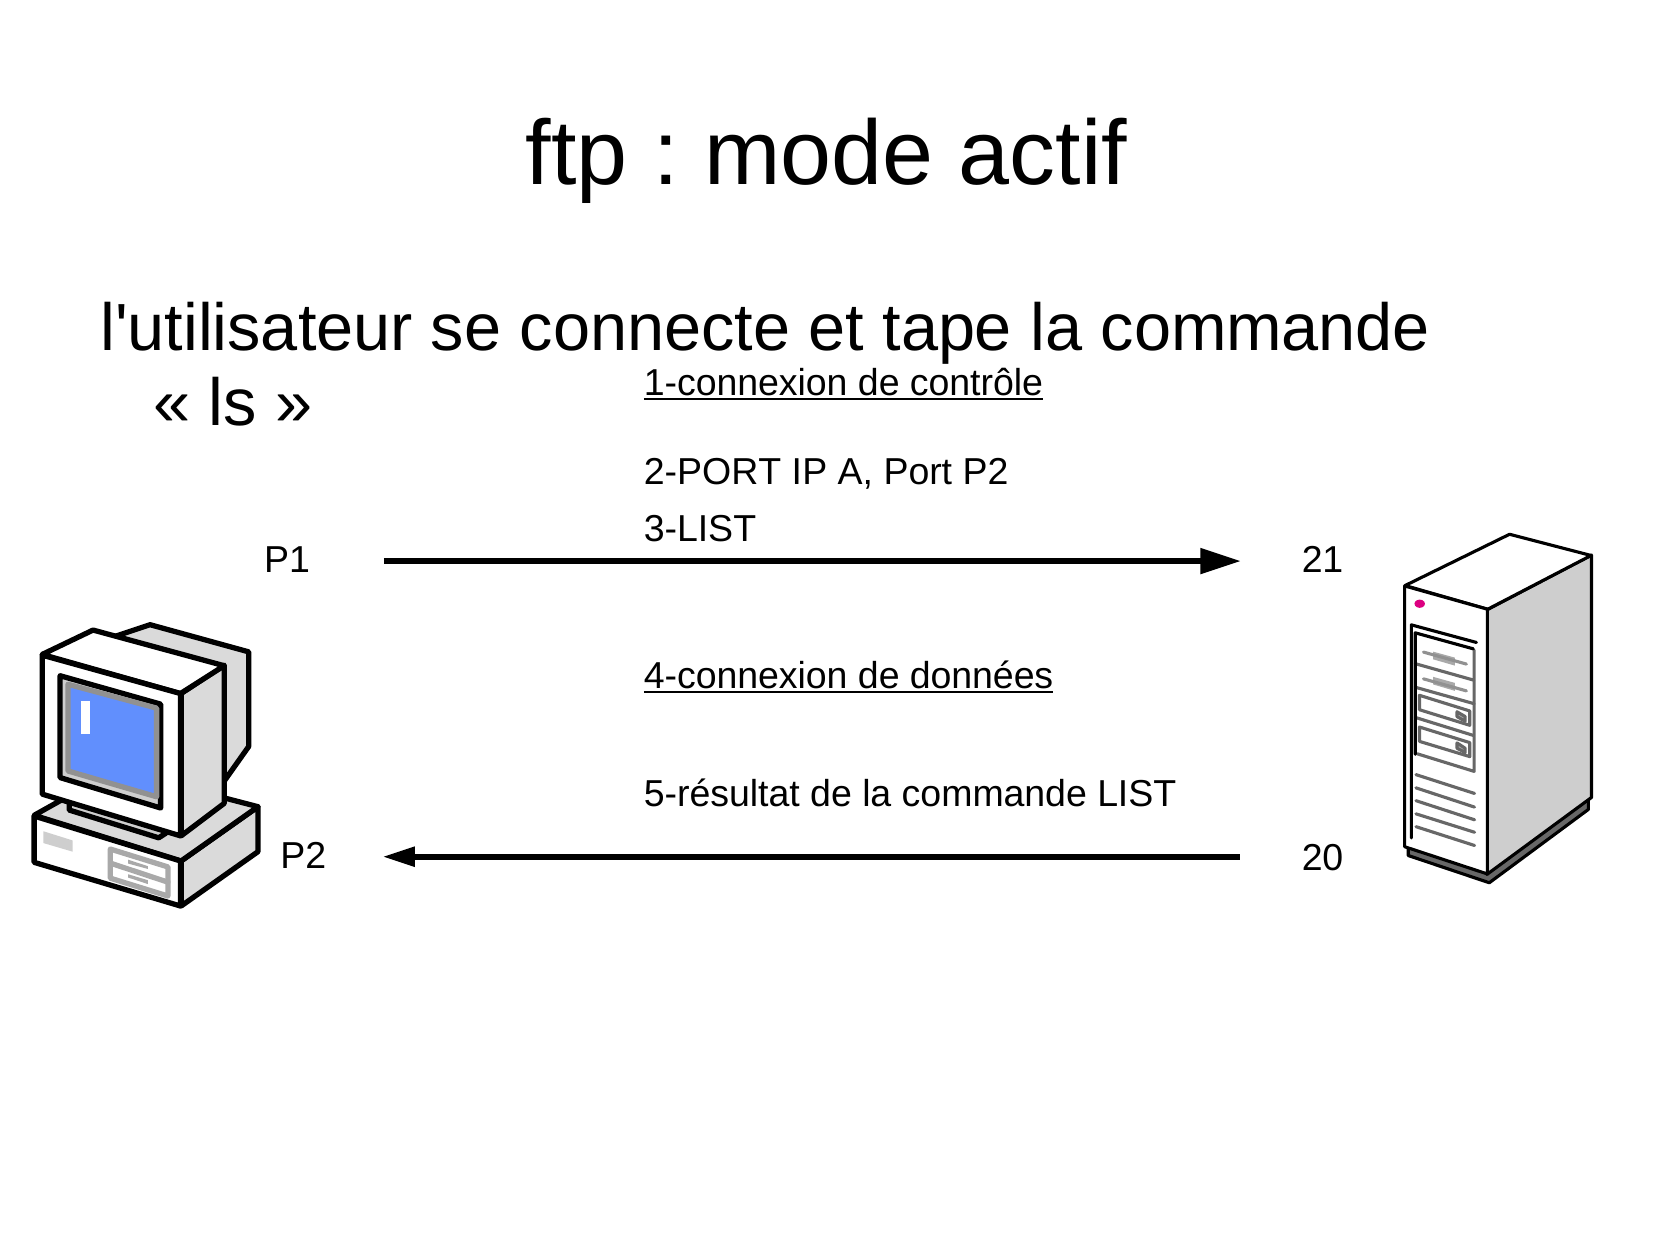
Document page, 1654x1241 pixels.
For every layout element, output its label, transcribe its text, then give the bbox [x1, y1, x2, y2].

list l'utilisateur se connecte et tape la commande « ls » [82, 290, 1571, 1109]
title ftp : mode actif [82, 49, 1571, 257]
text_box 2-PORT IP A, Port P2 [629, 442, 1102, 505]
picture [29, 620, 82, 912]
text_box P1 [249, 531, 325, 593]
picture [1571, 531, 1595, 886]
